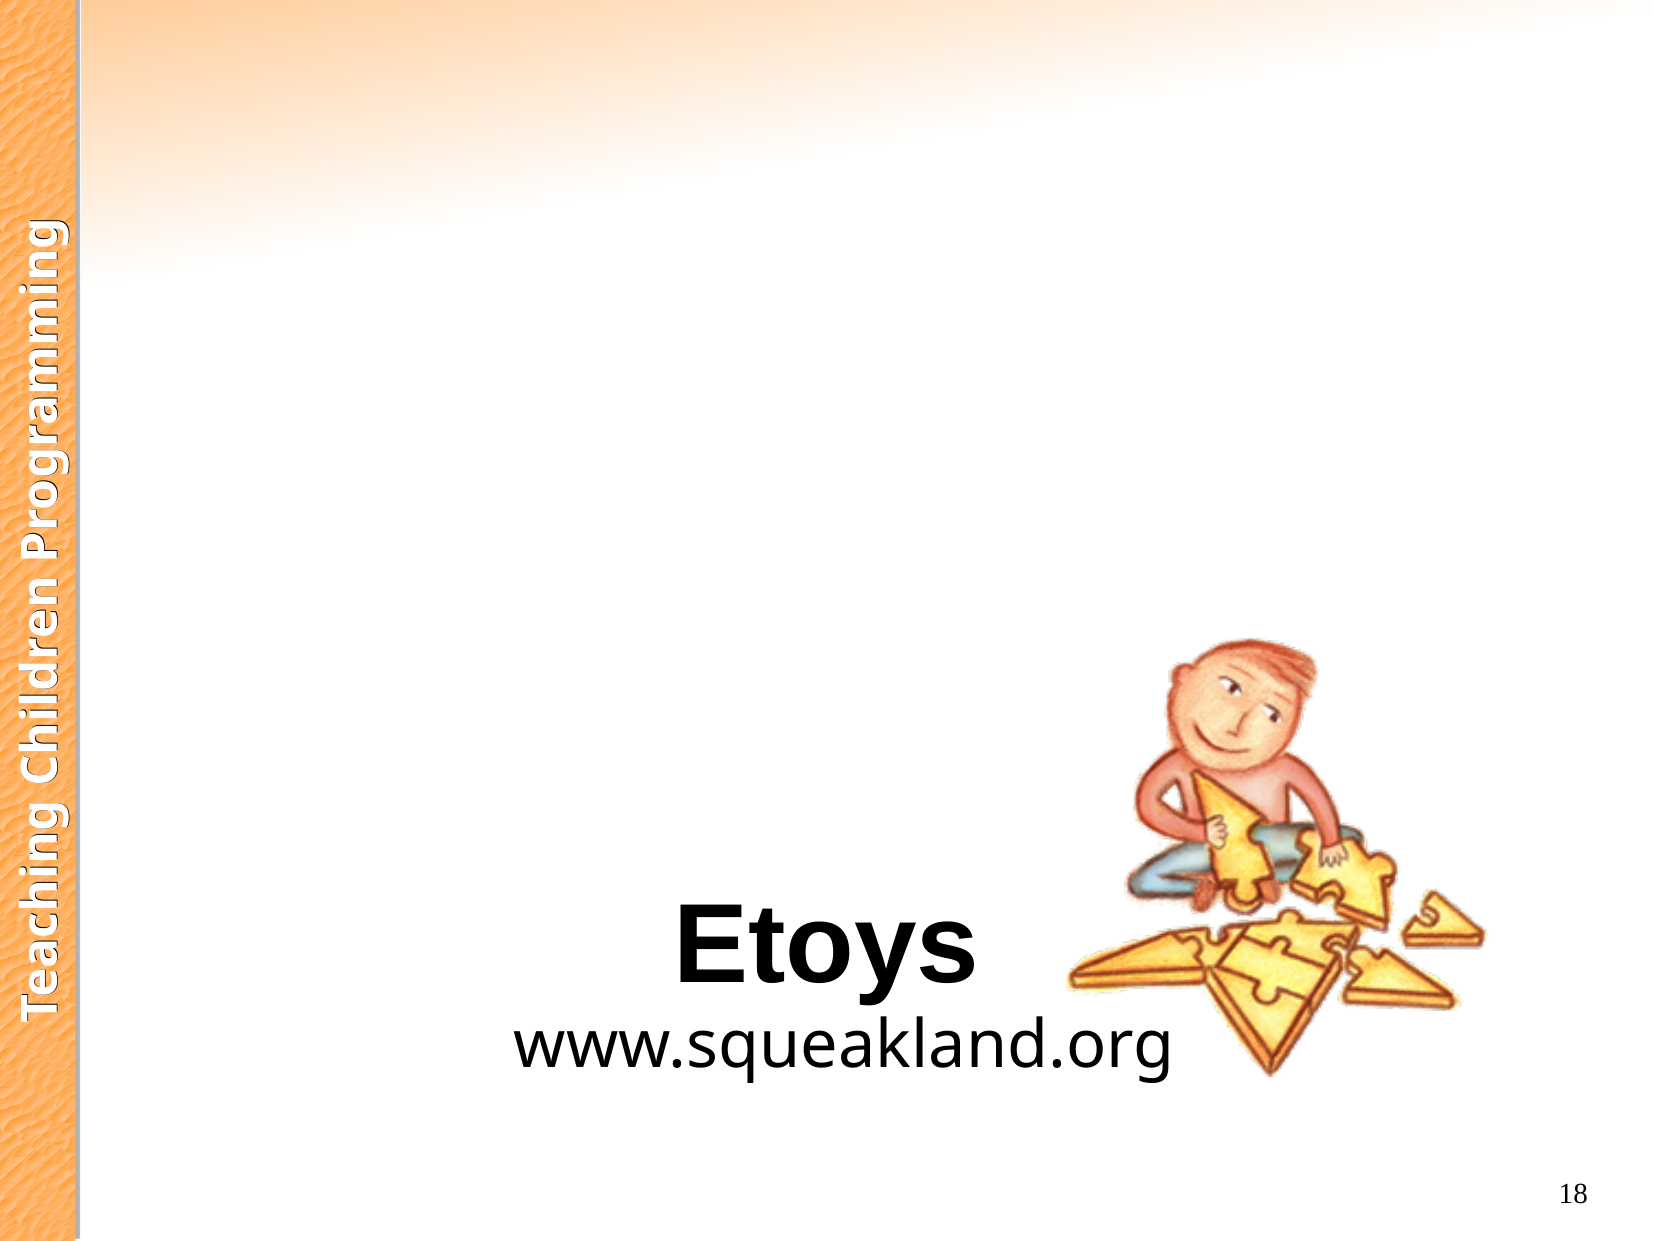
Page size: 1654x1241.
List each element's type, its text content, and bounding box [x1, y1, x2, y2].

subtitle www.squeakland.org [100, 975, 1589, 1109]
picture [0, 0, 75, 1241]
picture [998, 637, 1640, 1077]
title Etoys [82, 840, 1571, 1048]
